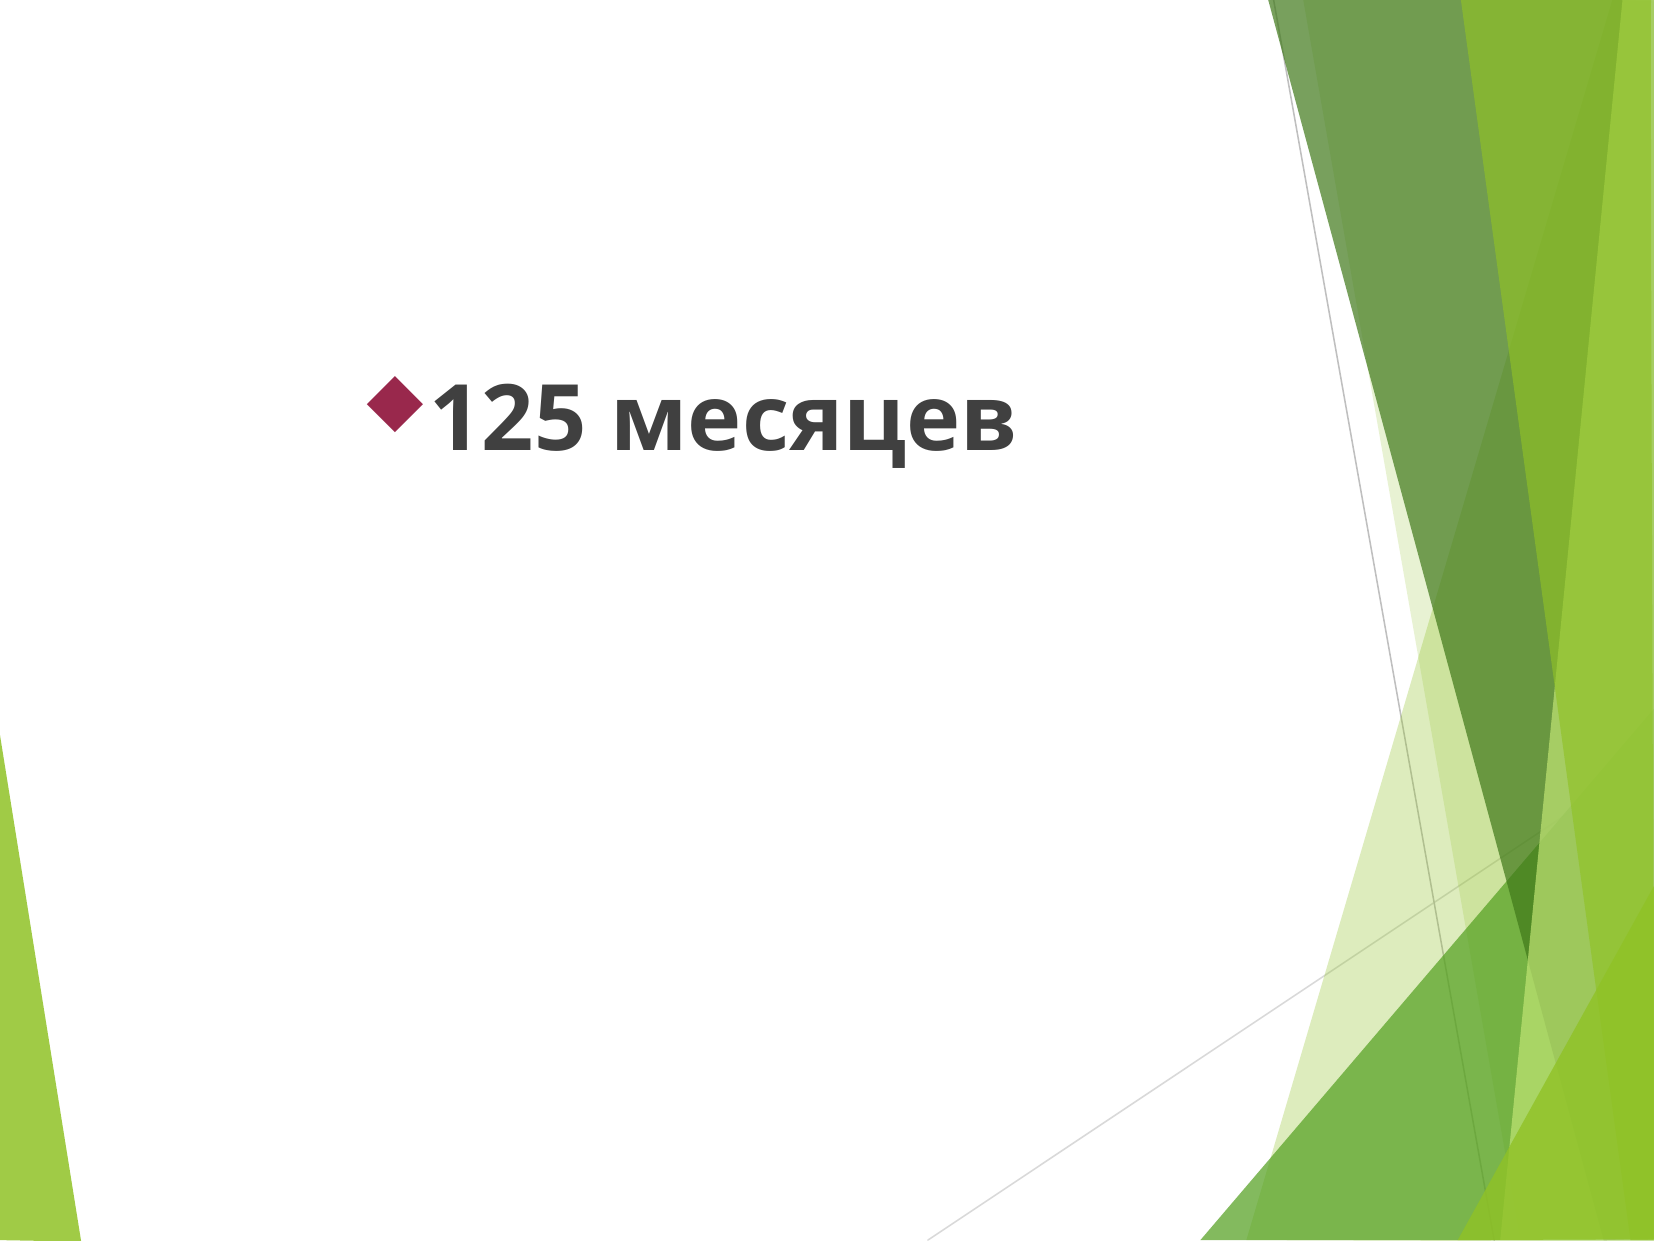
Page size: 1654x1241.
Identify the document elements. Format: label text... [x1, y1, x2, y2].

list 125 месяцев [0, 350, 1382, 1133]
